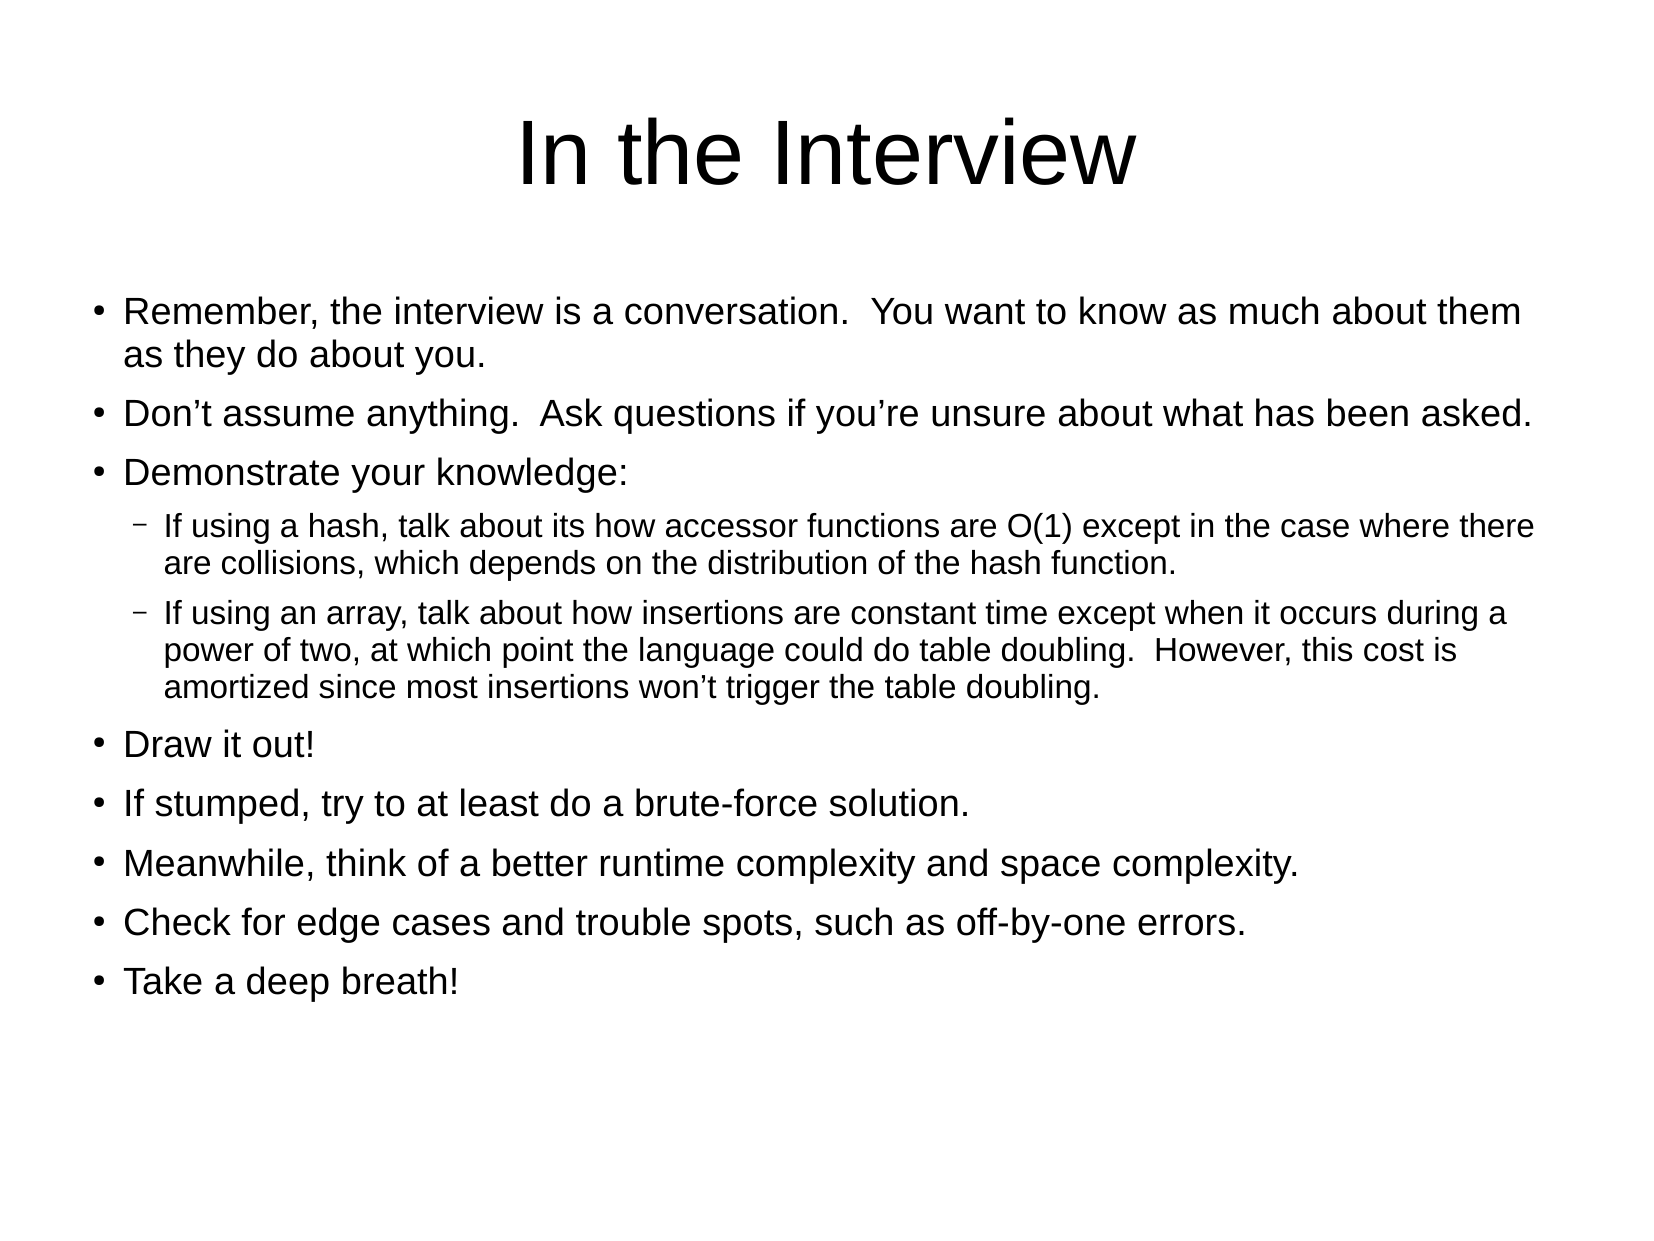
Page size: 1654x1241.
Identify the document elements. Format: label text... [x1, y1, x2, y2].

list Remember, the interview is a conversation. You want to know as much about them as they do about you. Don’t assume anything. Ask questions if you’re unsure about what has been asked. Demonstrate your knowledge: If using a hash, talk about its how accessor functions are O(1) except in the case where there are collisions, which depends on the distribution of the hash function. If using an array, talk about how insertions are constant time except when it occurs during a power of two, at which point the language could do table doubling. However, this cost is amortized since most insertions won’t trigger the table doubling. Draw it out! If stumped, try to at least do a brute-force solution. Meanwhile, think of a better runtime complexity and space complexity. Check for edge cases and trouble spots, such as off-by-one errors. Take a deep breath! [82, 290, 1571, 1010]
title In the Interview [82, 49, 1571, 257]
